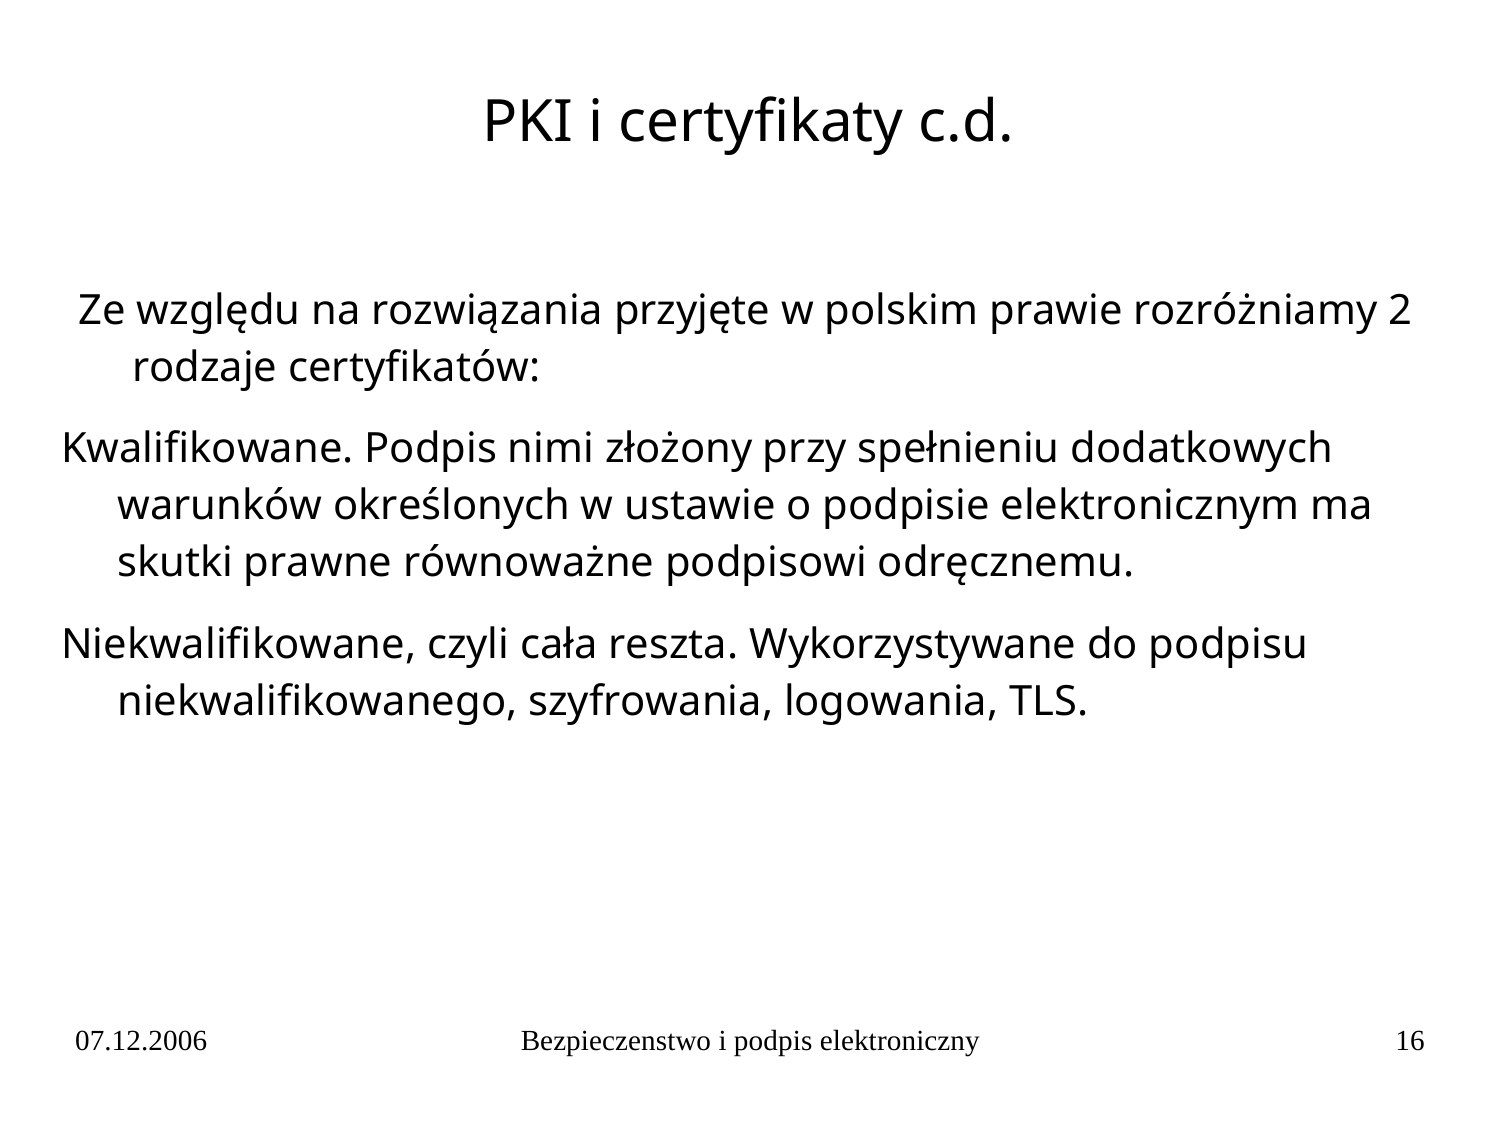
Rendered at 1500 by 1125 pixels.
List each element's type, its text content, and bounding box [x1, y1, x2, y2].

list Ze względu na rozwiązania przyjęte w polskim prawie rozróżniamy 2 rodzaje certyfikatów: Kwalifikowane. Podpis nimi złożony przy spełnieniu dodatkowych warunków określonych w ustawie o podpisie elektronicznym ma skutki prawne równoważne podpisowi odręcznemu. Niekwalifikowane, czyli cała reszta. Wykorzystywane do podpisu niekwalifikowanego, szyfrowania, logowania, TLS. [61, 279, 1448, 969]
title PKI i certyfikaty c.d. [59, 60, 1437, 178]
